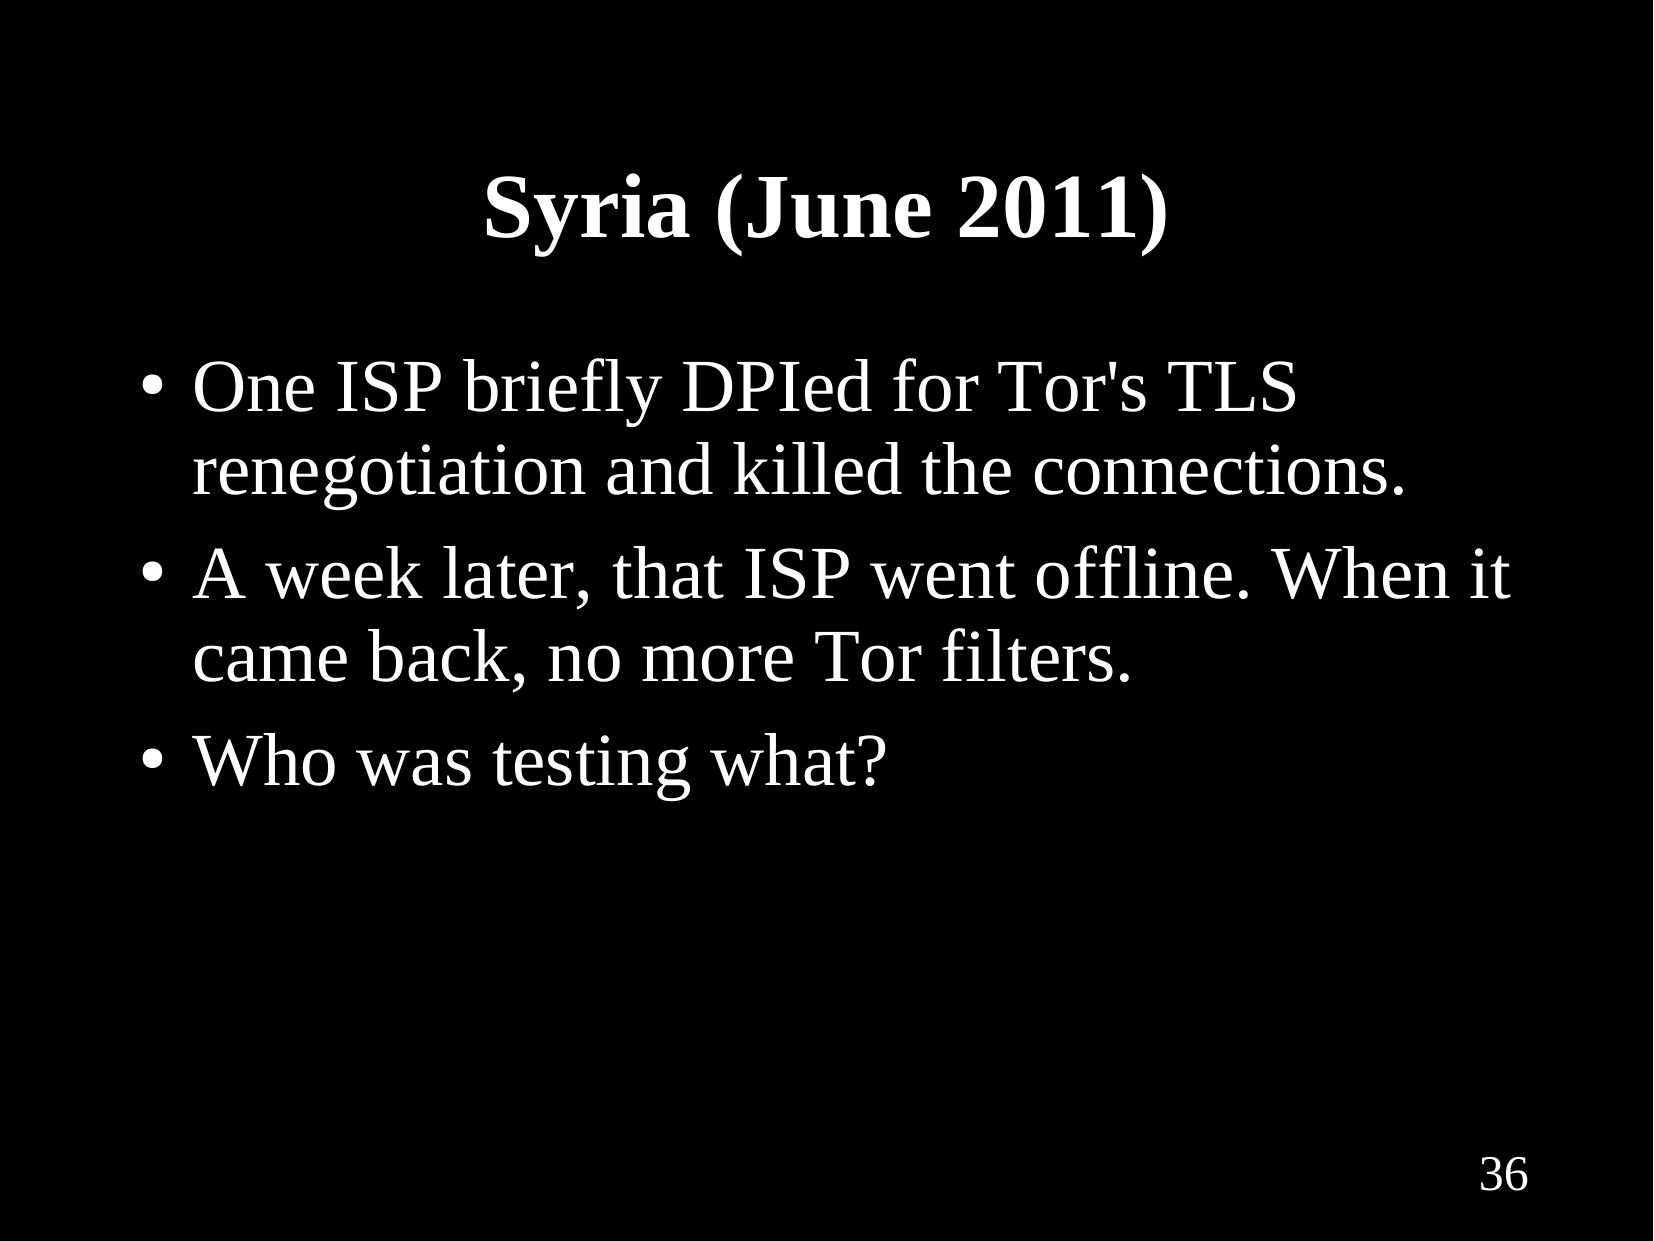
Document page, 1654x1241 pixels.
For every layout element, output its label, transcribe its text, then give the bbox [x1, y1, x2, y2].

title Syria (June 2011) [121, 102, 1534, 311]
list One ISP briefly DPIed for Tor's TLS renegotiation and killed the connections. A week later, that ISP went offline. When it came back, no more Tor filters. Who was testing what? [121, 344, 1534, 1127]
